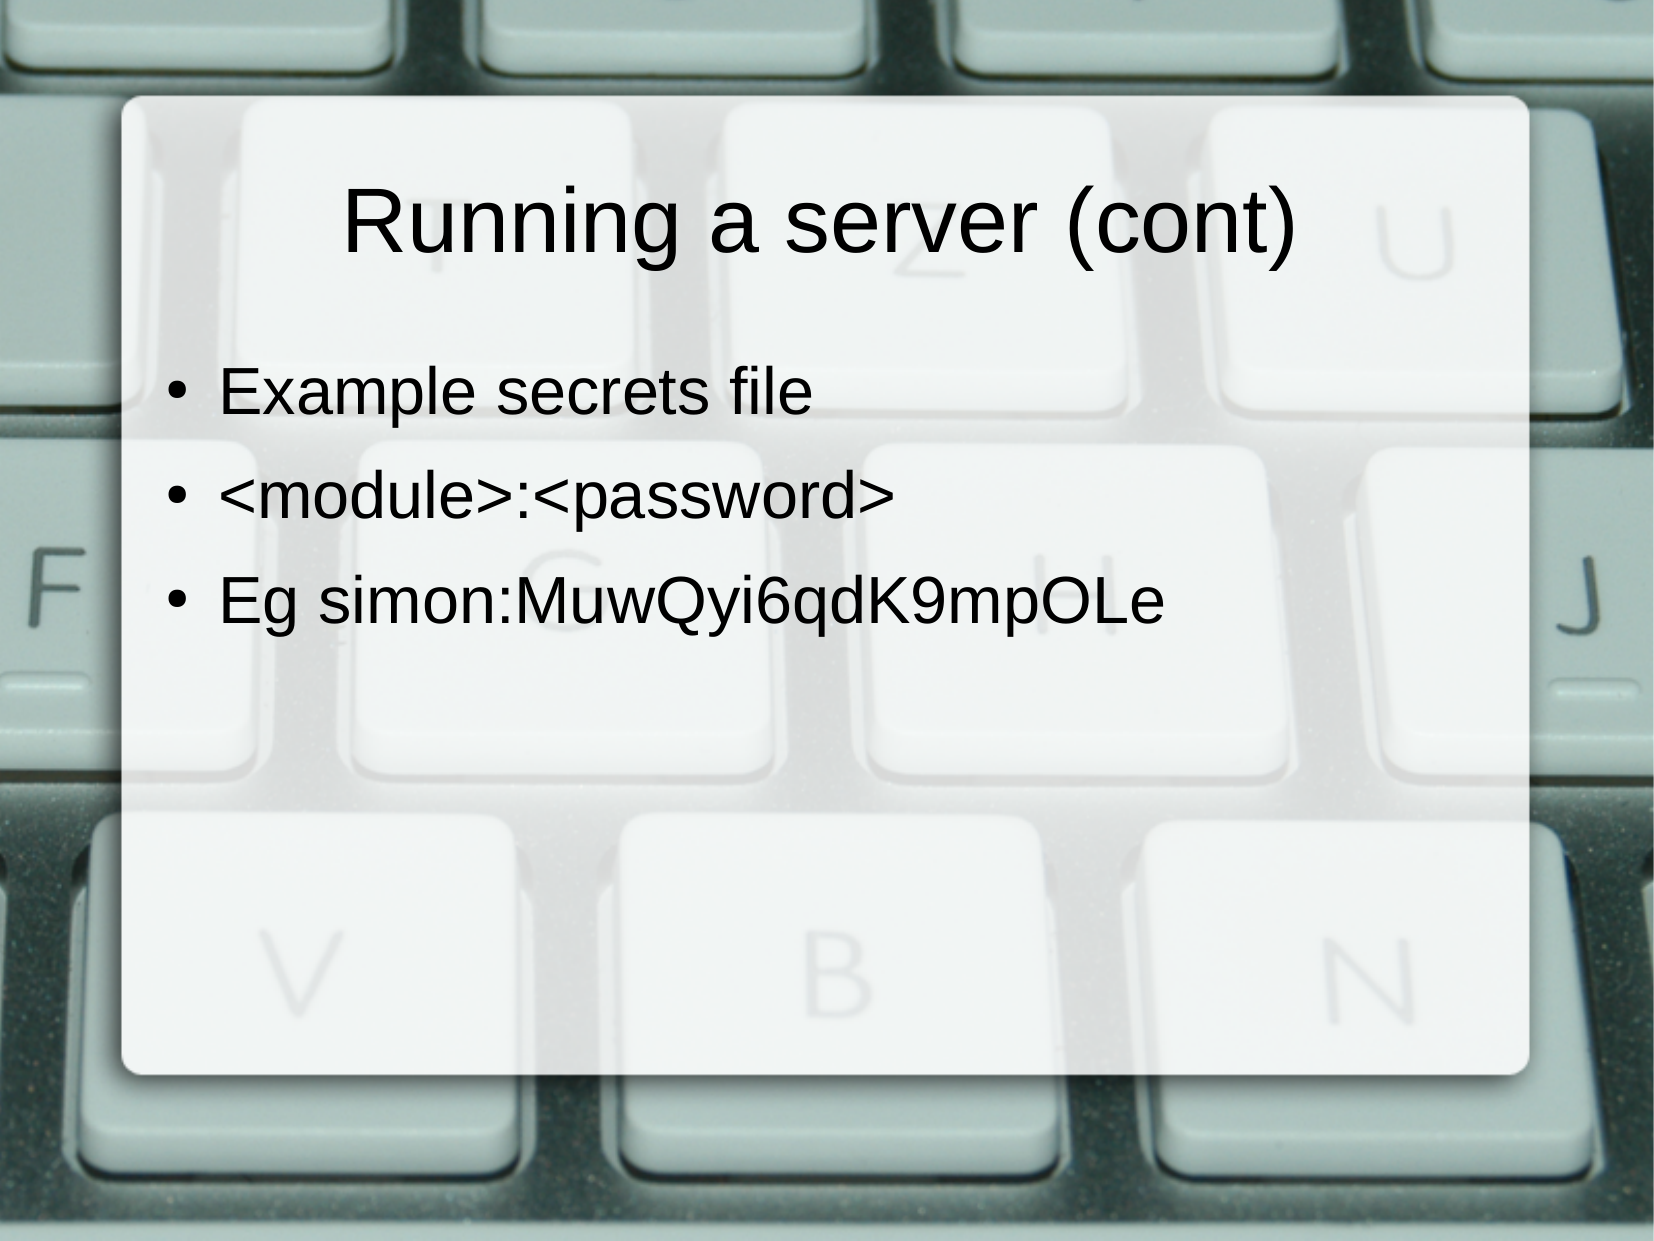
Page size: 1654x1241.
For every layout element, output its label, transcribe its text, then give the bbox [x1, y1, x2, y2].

picture [0, 0, 1654, 1241]
title Running a server (cont) [135, 125, 1506, 318]
list Example secrets file <module>:<password> Eg simon:MuwQyi6qdK9mpOLe [147, 354, 1506, 1049]
